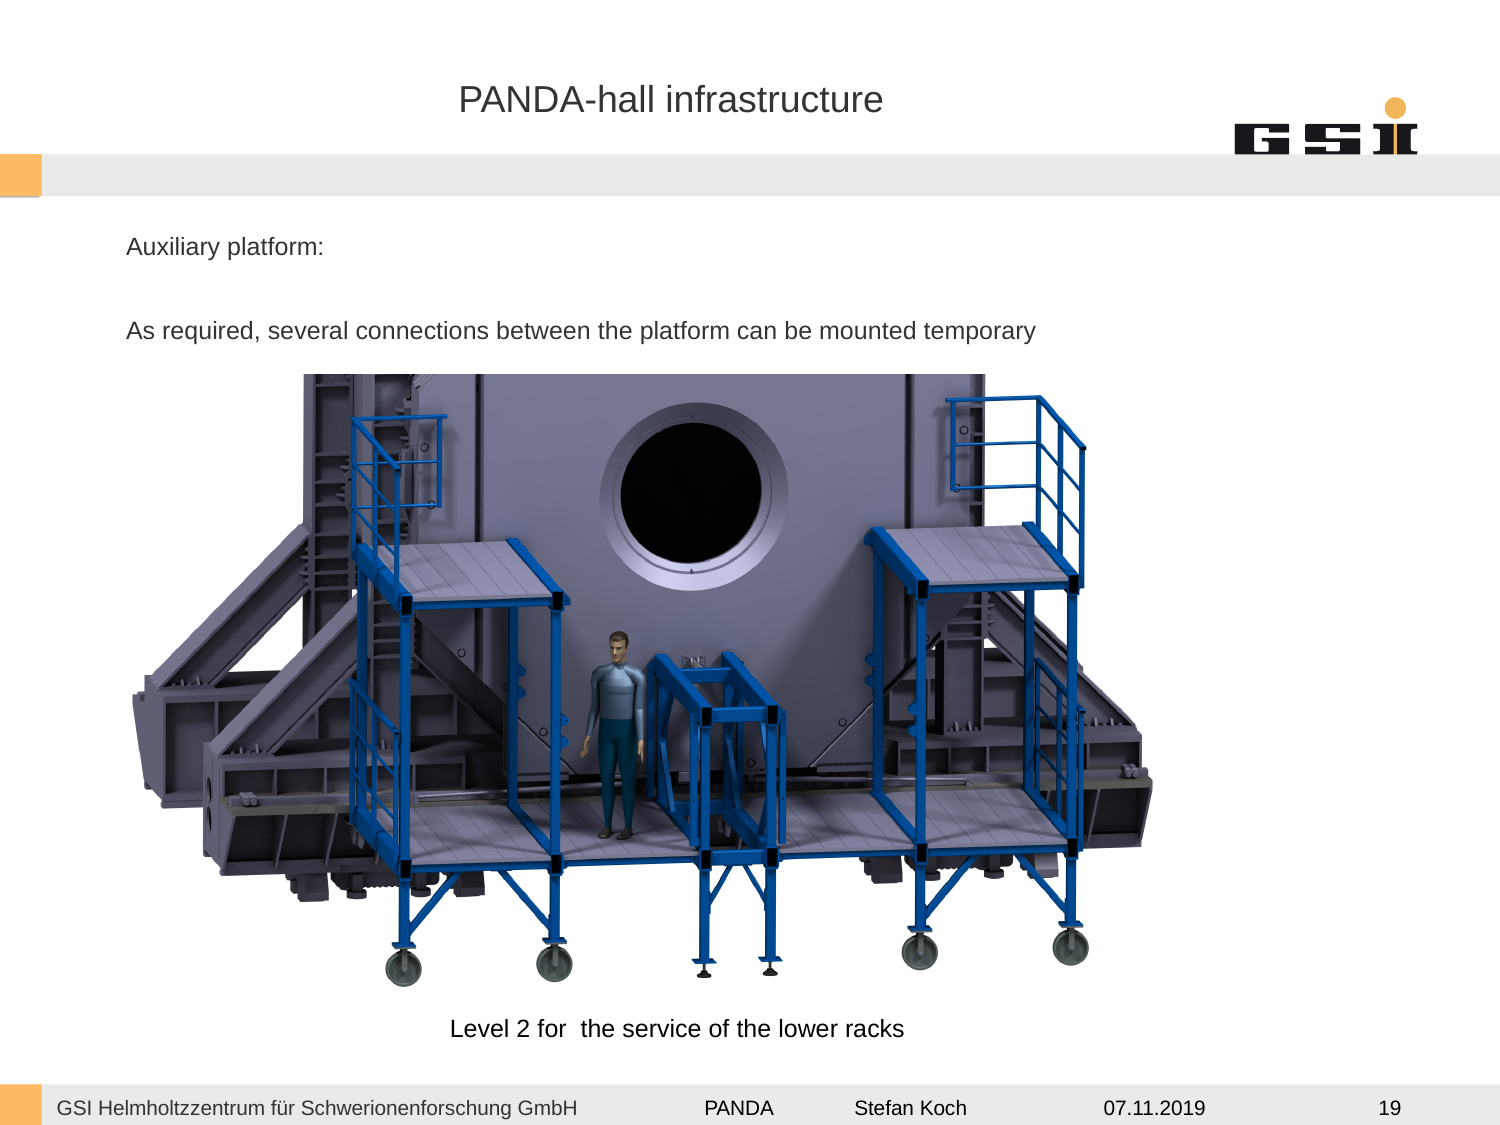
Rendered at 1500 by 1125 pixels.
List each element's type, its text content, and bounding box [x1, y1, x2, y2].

picture [1233, 95, 1419, 154]
text_box PANDA-hall infrastructure [160, 67, 1200, 128]
text_box Auxiliary platform: As required, several connections between the platform can be mounted temporary [111, 224, 1417, 408]
text_box Level 2 for the service of the lower racks [435, 1005, 1201, 1050]
picture [120, 374, 1158, 991]
